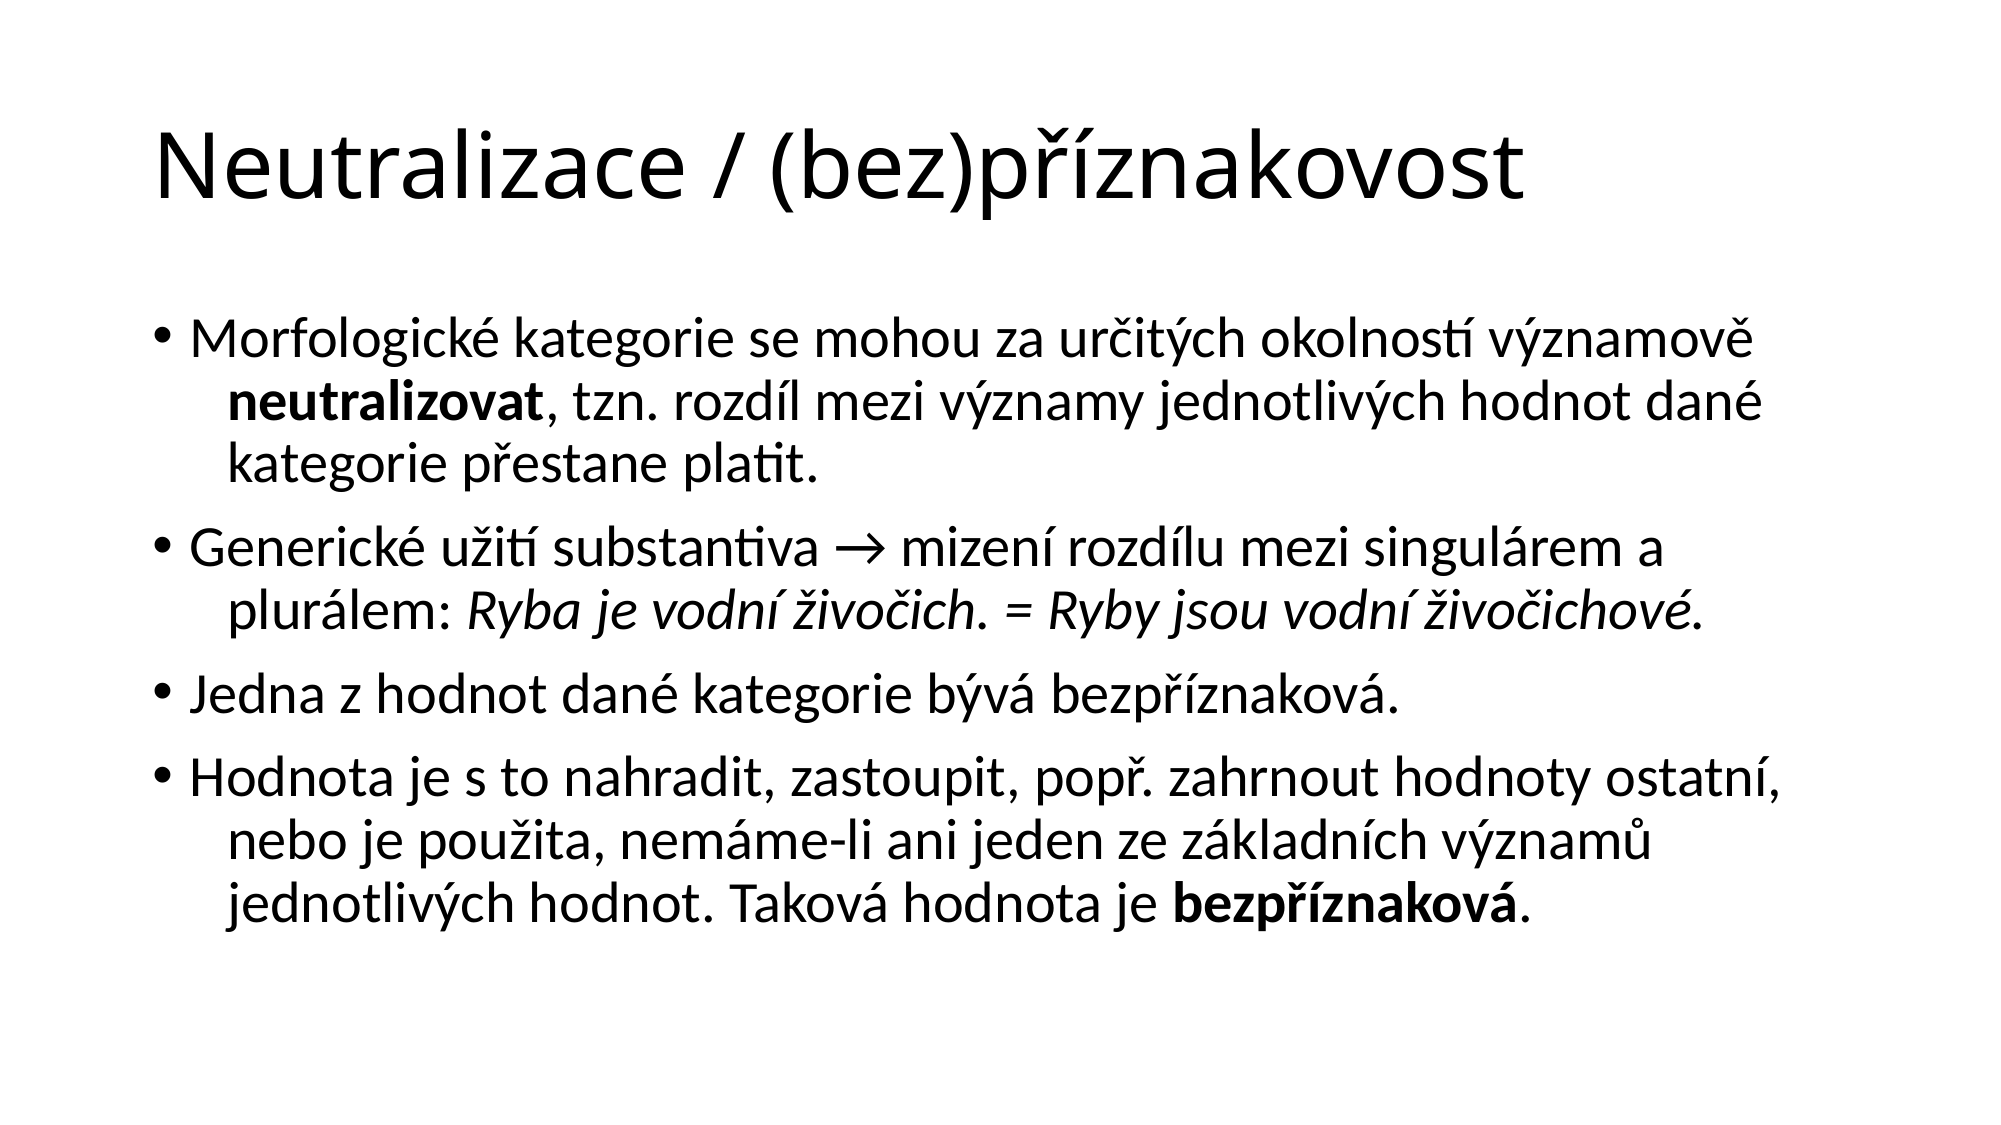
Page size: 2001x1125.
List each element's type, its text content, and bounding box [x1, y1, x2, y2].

list Morfologické kategorie se mohou za určitých okolností významově neutralizovat, tzn. rozdíl mezi významy jednotlivých hodnot dané kategorie přestane platit. Generické užití substantiva → mizení rozdílu mezi singulárem a plurálem: Ryba je vodní živočich. = Ryby jsou vodní živočichové. Jedna z hodnot dané kategorie bývá bezpříznaková. Hodnota je s to nahradit, zastoupit, popř. zahrnout hodnoty ostatní, nebo je použita, nemáme-li ani jeden ze základních významů jednotlivých hodnot. Taková hodnota je bezpříznaková. [137, 299, 1863, 1014]
title Neutralizace / (bez)příznakovost [137, 59, 1863, 278]
